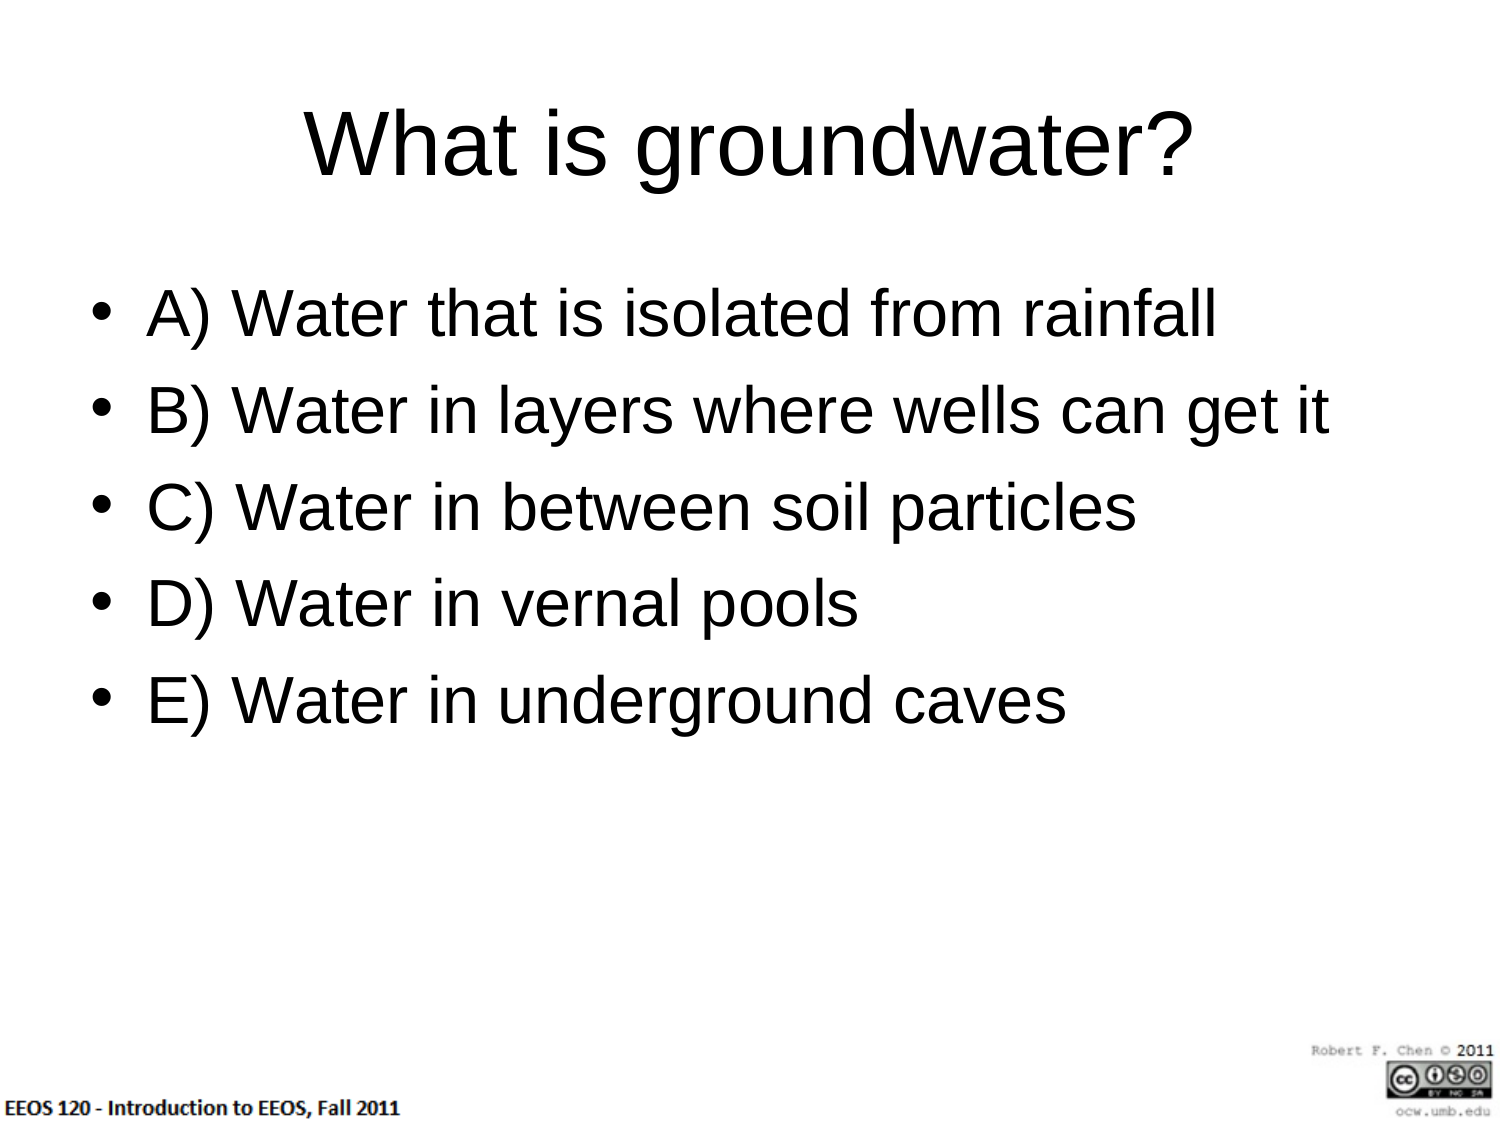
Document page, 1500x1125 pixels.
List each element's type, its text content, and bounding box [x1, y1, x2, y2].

picture [1304, 1039, 1500, 1125]
title What is groundwater? [75, 45, 1426, 233]
picture [0, 1090, 405, 1125]
list A) Water that is isolated from rainfall B) Water in layers where wells can get it C) Water in between soil particles D) Water in vernal pools E) Water in underground caves [75, 262, 1426, 1006]
